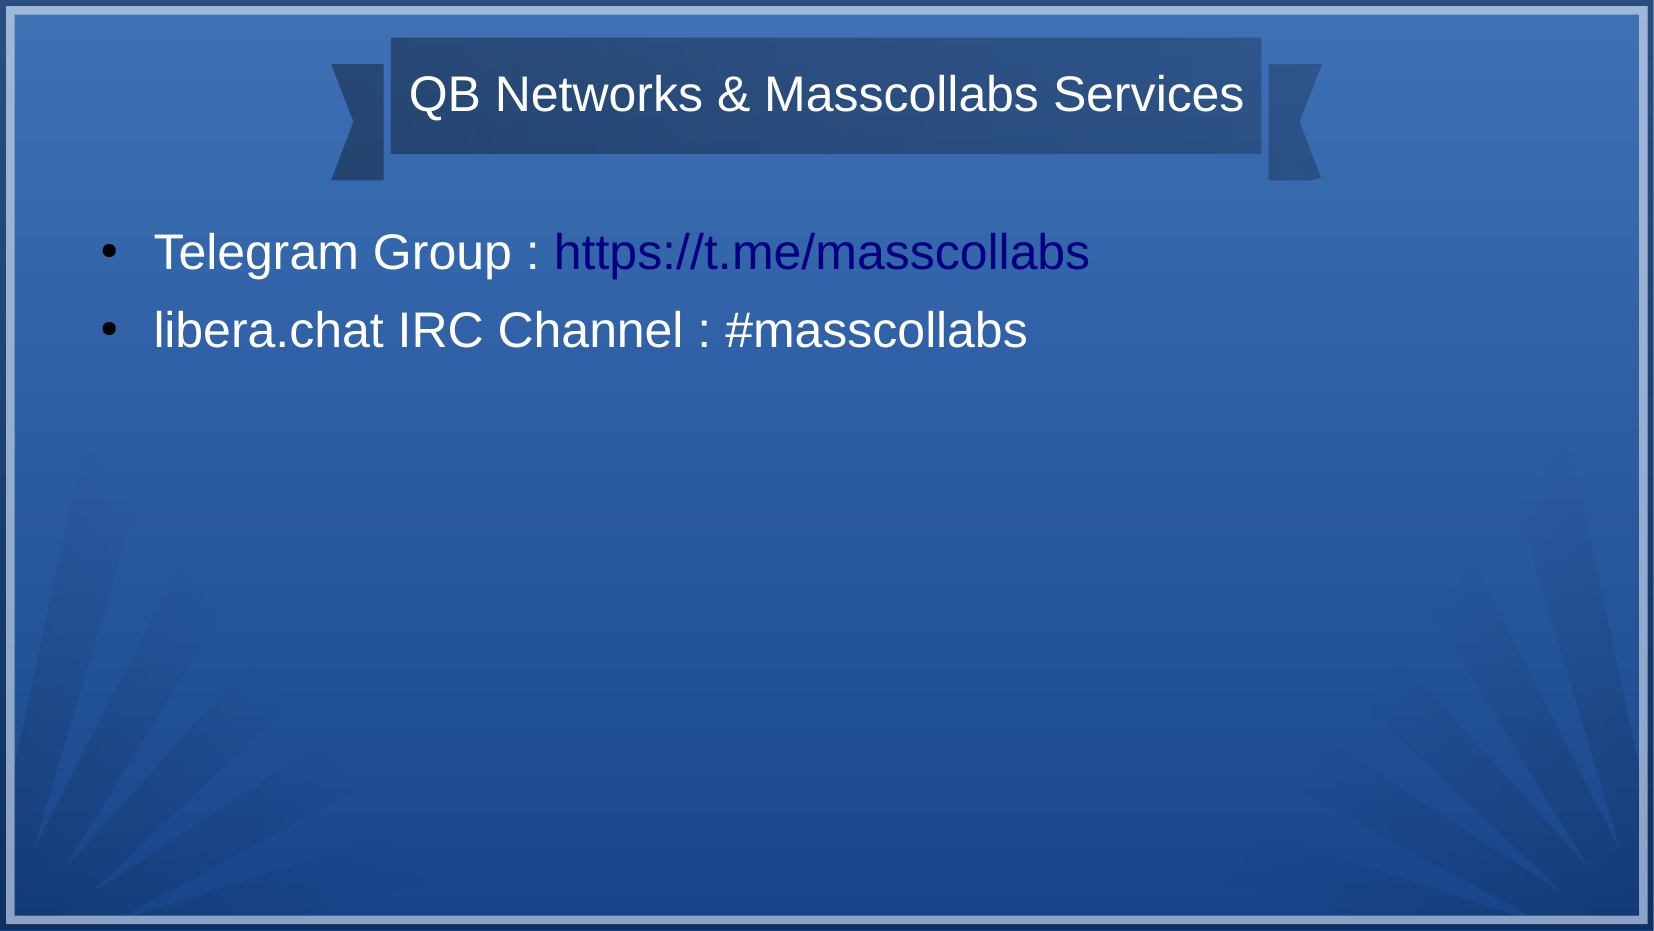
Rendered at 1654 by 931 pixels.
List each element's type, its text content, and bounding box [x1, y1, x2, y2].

list Telegram Group : https://t.me/masscollabs libera.chat IRC Channel : #masscollabs [82, 224, 1571, 848]
title QB Networks & Masscollabs Services [389, 35, 1264, 154]
